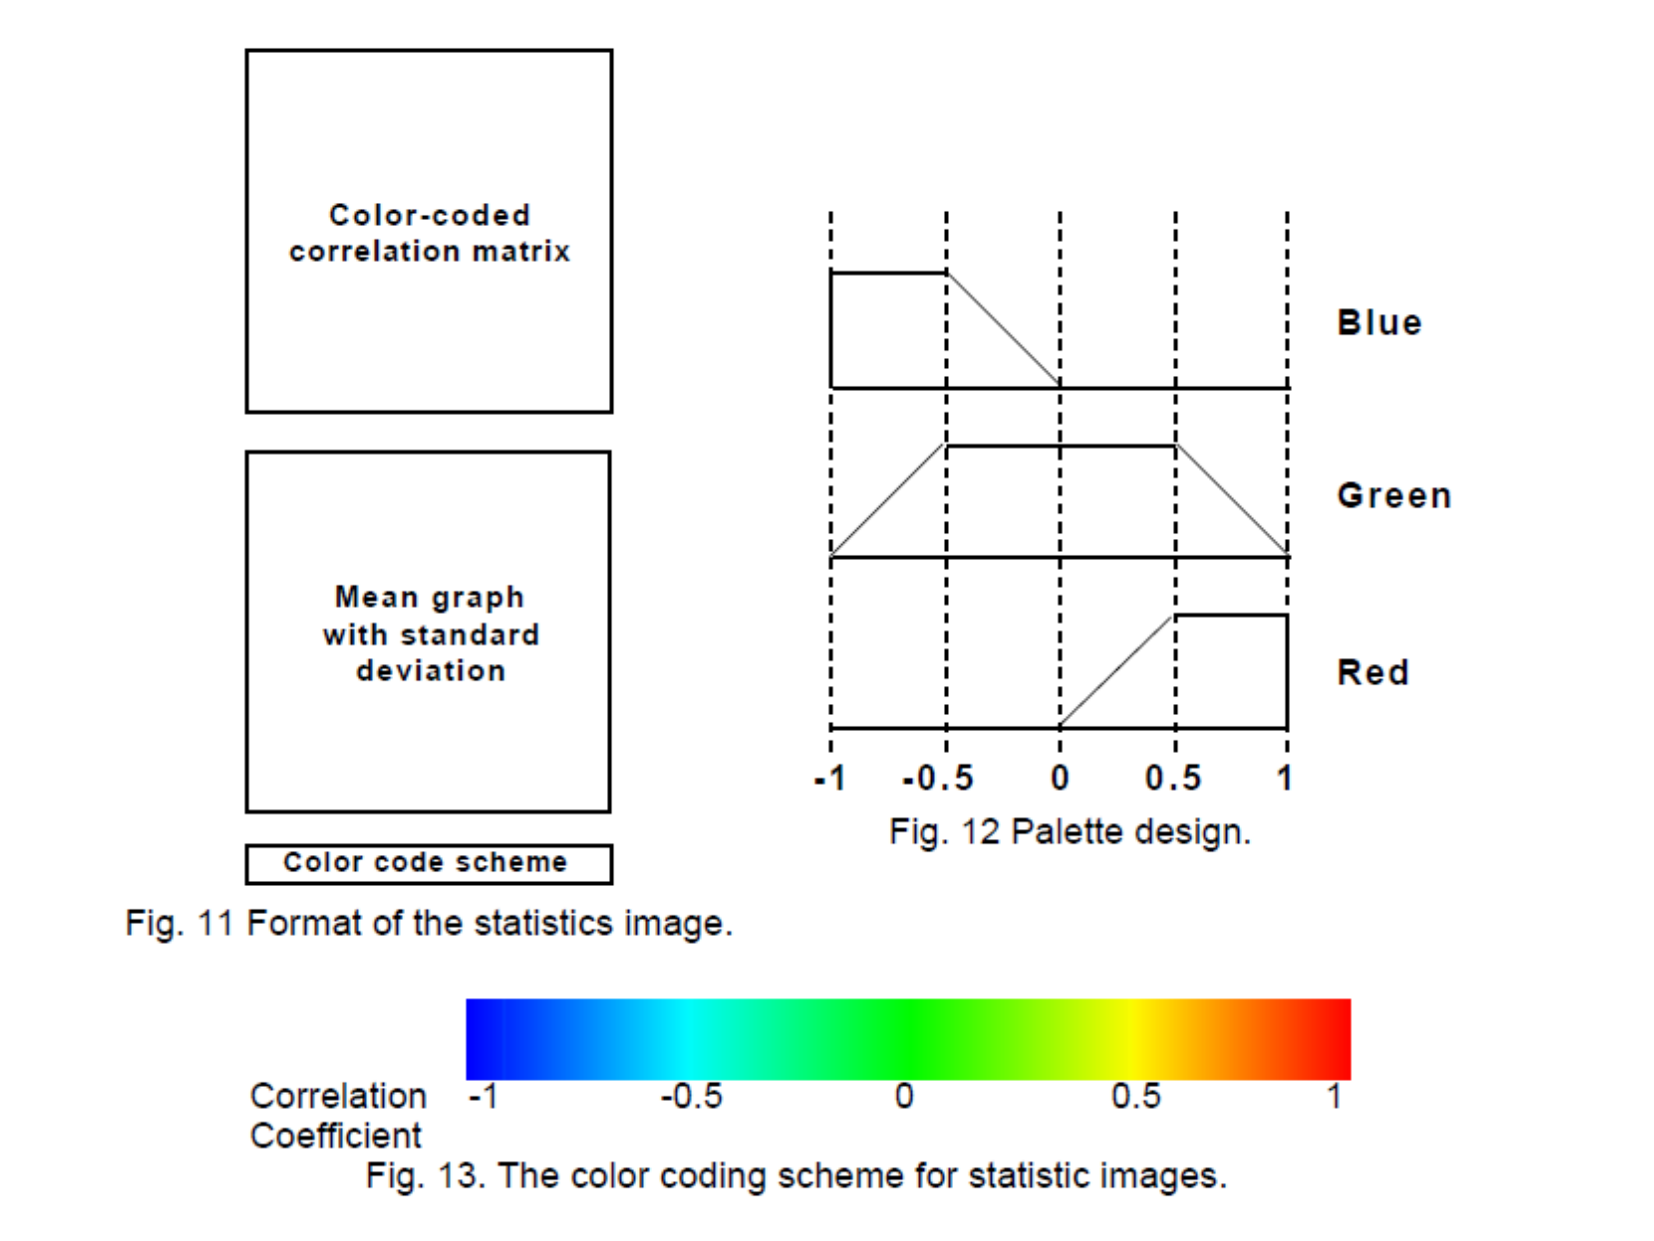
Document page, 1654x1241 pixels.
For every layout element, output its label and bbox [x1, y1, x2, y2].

picture [66, 31, 1519, 1222]
